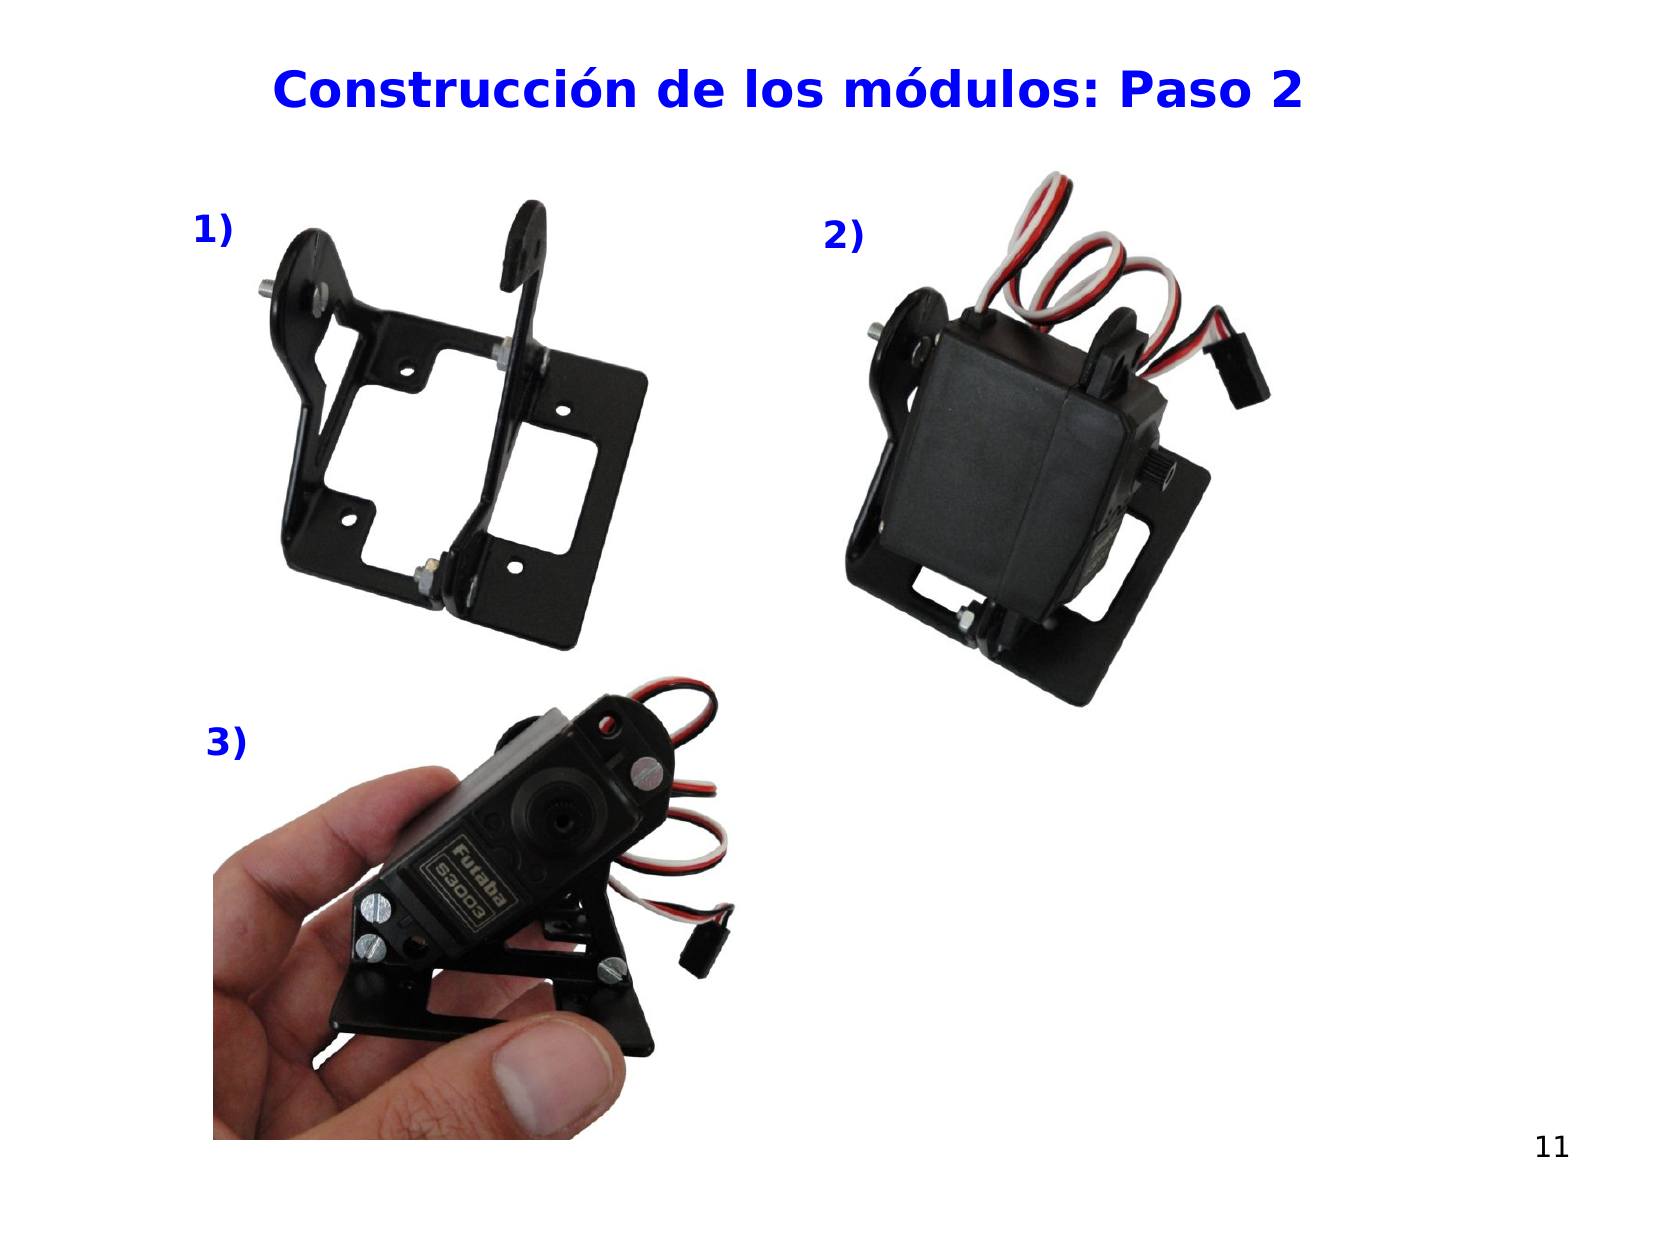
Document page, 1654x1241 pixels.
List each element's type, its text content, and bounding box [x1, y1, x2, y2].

text_box 2) [807, 206, 886, 265]
text_box Construcción de los módulos: Paso 2 [257, 53, 1321, 127]
text_box 3) [190, 713, 269, 772]
text_box 1) [177, 200, 255, 259]
picture [827, 161, 1283, 718]
picture [213, 193, 745, 1141]
